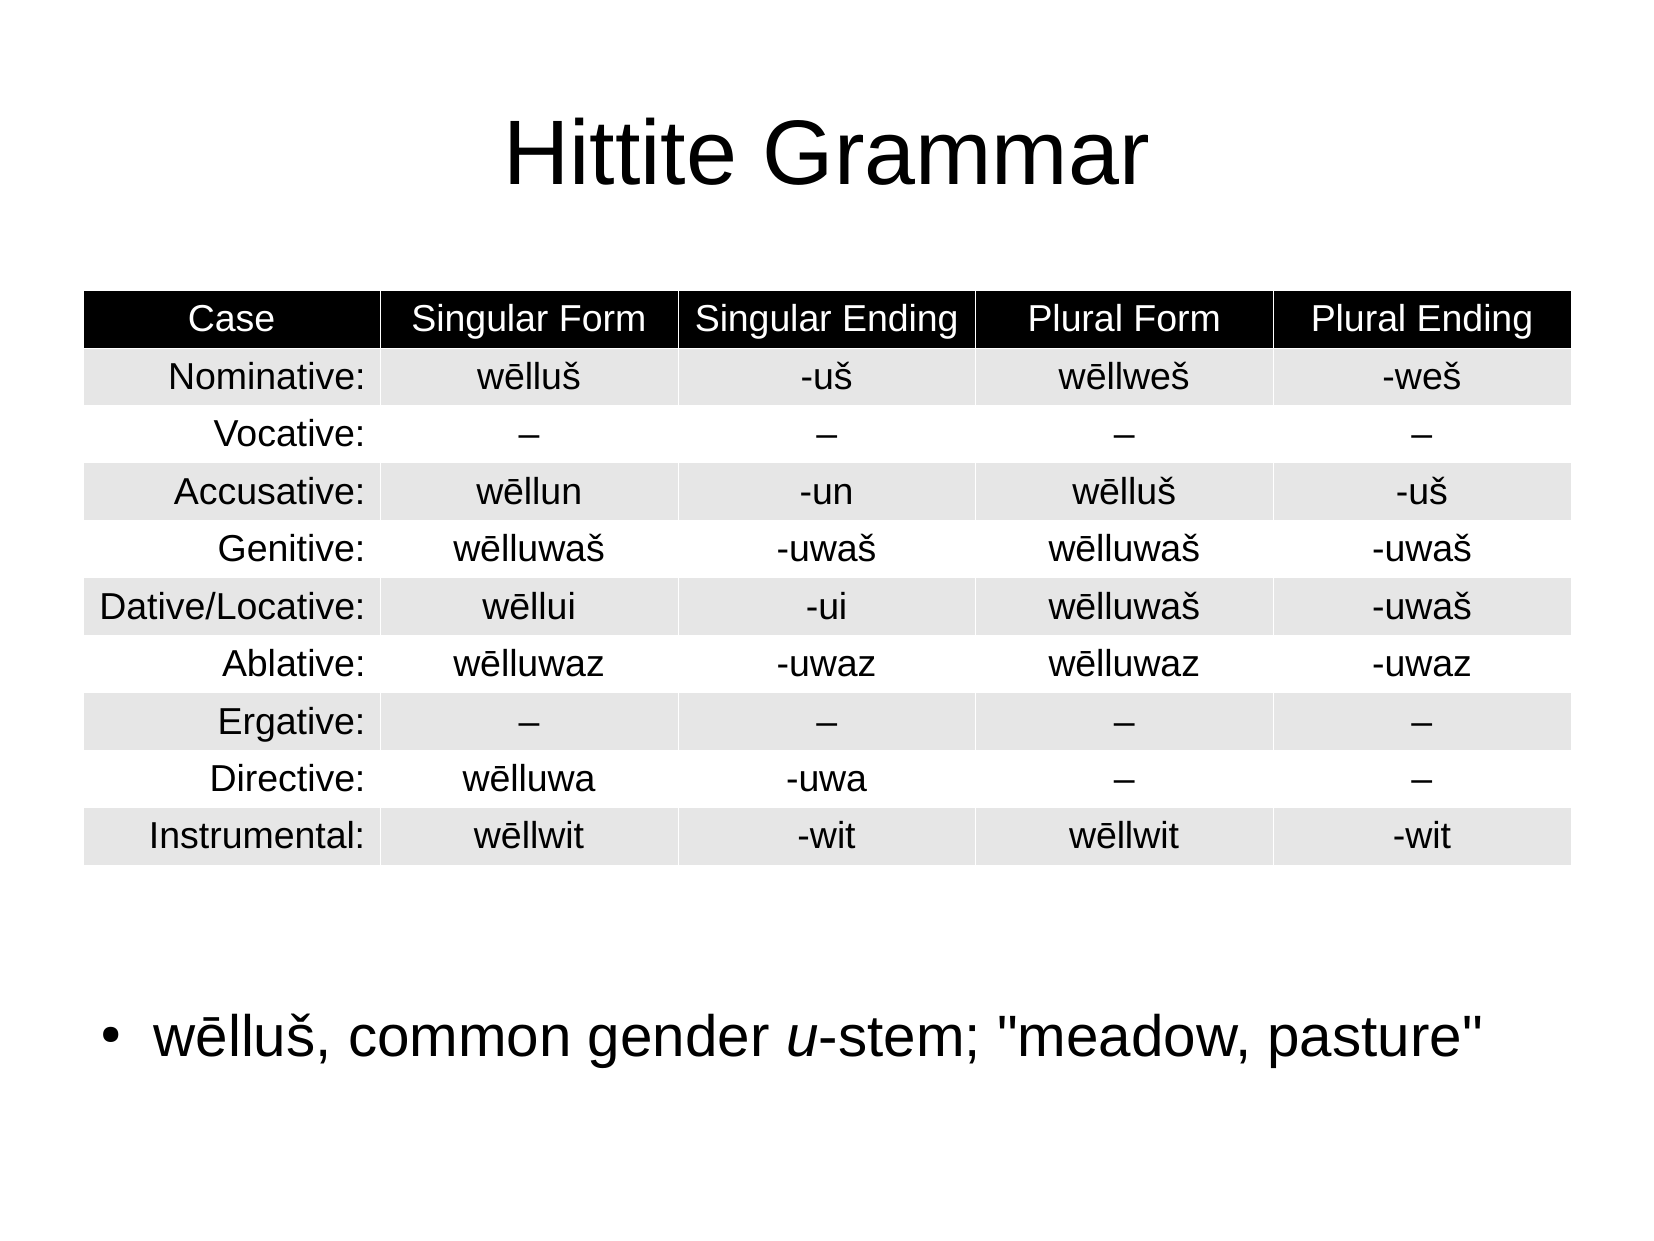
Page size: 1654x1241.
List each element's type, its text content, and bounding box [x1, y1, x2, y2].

table_cell -uwaš [1274, 521, 1571, 577]
table_cell wēllwit [381, 808, 678, 865]
table_cell – [976, 406, 1273, 462]
table_cell wēlluš [976, 463, 1273, 520]
table_cell wēllui [381, 578, 678, 635]
table_cell wēllweš [976, 349, 1273, 405]
table_cell -ui [679, 578, 975, 635]
table_cell – [1274, 406, 1571, 462]
table_cell [381, 866, 678, 922]
table_cell wēllun [381, 463, 678, 520]
table_cell -uwaz [679, 636, 975, 692]
table_cell [976, 866, 1273, 922]
table_header Plural Ending [1274, 291, 1571, 348]
table_cell -uwaz [1274, 636, 1571, 692]
table_cell [679, 866, 975, 922]
table_cell Dative/Locative: [84, 578, 380, 635]
table_cell -uš [679, 349, 975, 405]
table_cell wēlluwaz [976, 636, 1273, 692]
table_cell Instrumental: [84, 808, 380, 865]
table_cell [1274, 866, 1571, 922]
table_cell – [679, 693, 975, 750]
table_cell Ergative: [84, 693, 380, 750]
table_cell -wit [1274, 808, 1571, 865]
table_cell Vocative: [84, 406, 380, 462]
table_cell – [1274, 751, 1571, 807]
table_cell wēlluwaš [976, 578, 1273, 635]
table_cell -weš [1274, 349, 1571, 405]
table_cell Directive: [84, 751, 380, 807]
table_cell – [976, 693, 1273, 750]
table_cell wēlluwaz [381, 636, 678, 692]
table_cell Ablative: [84, 636, 380, 692]
table_cell wēlluwaš [976, 521, 1273, 577]
table_cell -uwa [679, 751, 975, 807]
table_cell – [976, 751, 1273, 807]
table_cell wēllwit [976, 808, 1273, 865]
title Hittite Grammar [82, 49, 1571, 257]
table_cell -uwaš [679, 521, 975, 577]
table_cell – [1274, 693, 1571, 750]
list wēlluš, common gender u-stem; "meadow, pasture" [82, 1003, 1571, 1211]
table_header Singular Form [381, 291, 678, 348]
table_cell -wit [679, 808, 975, 865]
table_cell wēlluš [381, 349, 678, 405]
table_header Case [84, 291, 380, 348]
table_cell -un [679, 463, 975, 520]
table_cell Genitive: [84, 521, 380, 577]
table_cell – [381, 406, 678, 462]
table_cell -uš [1274, 463, 1571, 520]
table_cell – [381, 693, 678, 750]
table_header Plural Form [976, 291, 1273, 348]
table_cell – [679, 406, 975, 462]
table_cell Accusative: [84, 463, 380, 520]
table_cell Nominative: [84, 349, 380, 405]
table_cell [84, 866, 380, 922]
table_cell -uwaš [1274, 578, 1571, 635]
table_header Singular Ending [679, 291, 975, 348]
table_cell wēlluwaš [381, 521, 678, 577]
table_cell wēlluwa [381, 751, 678, 807]
